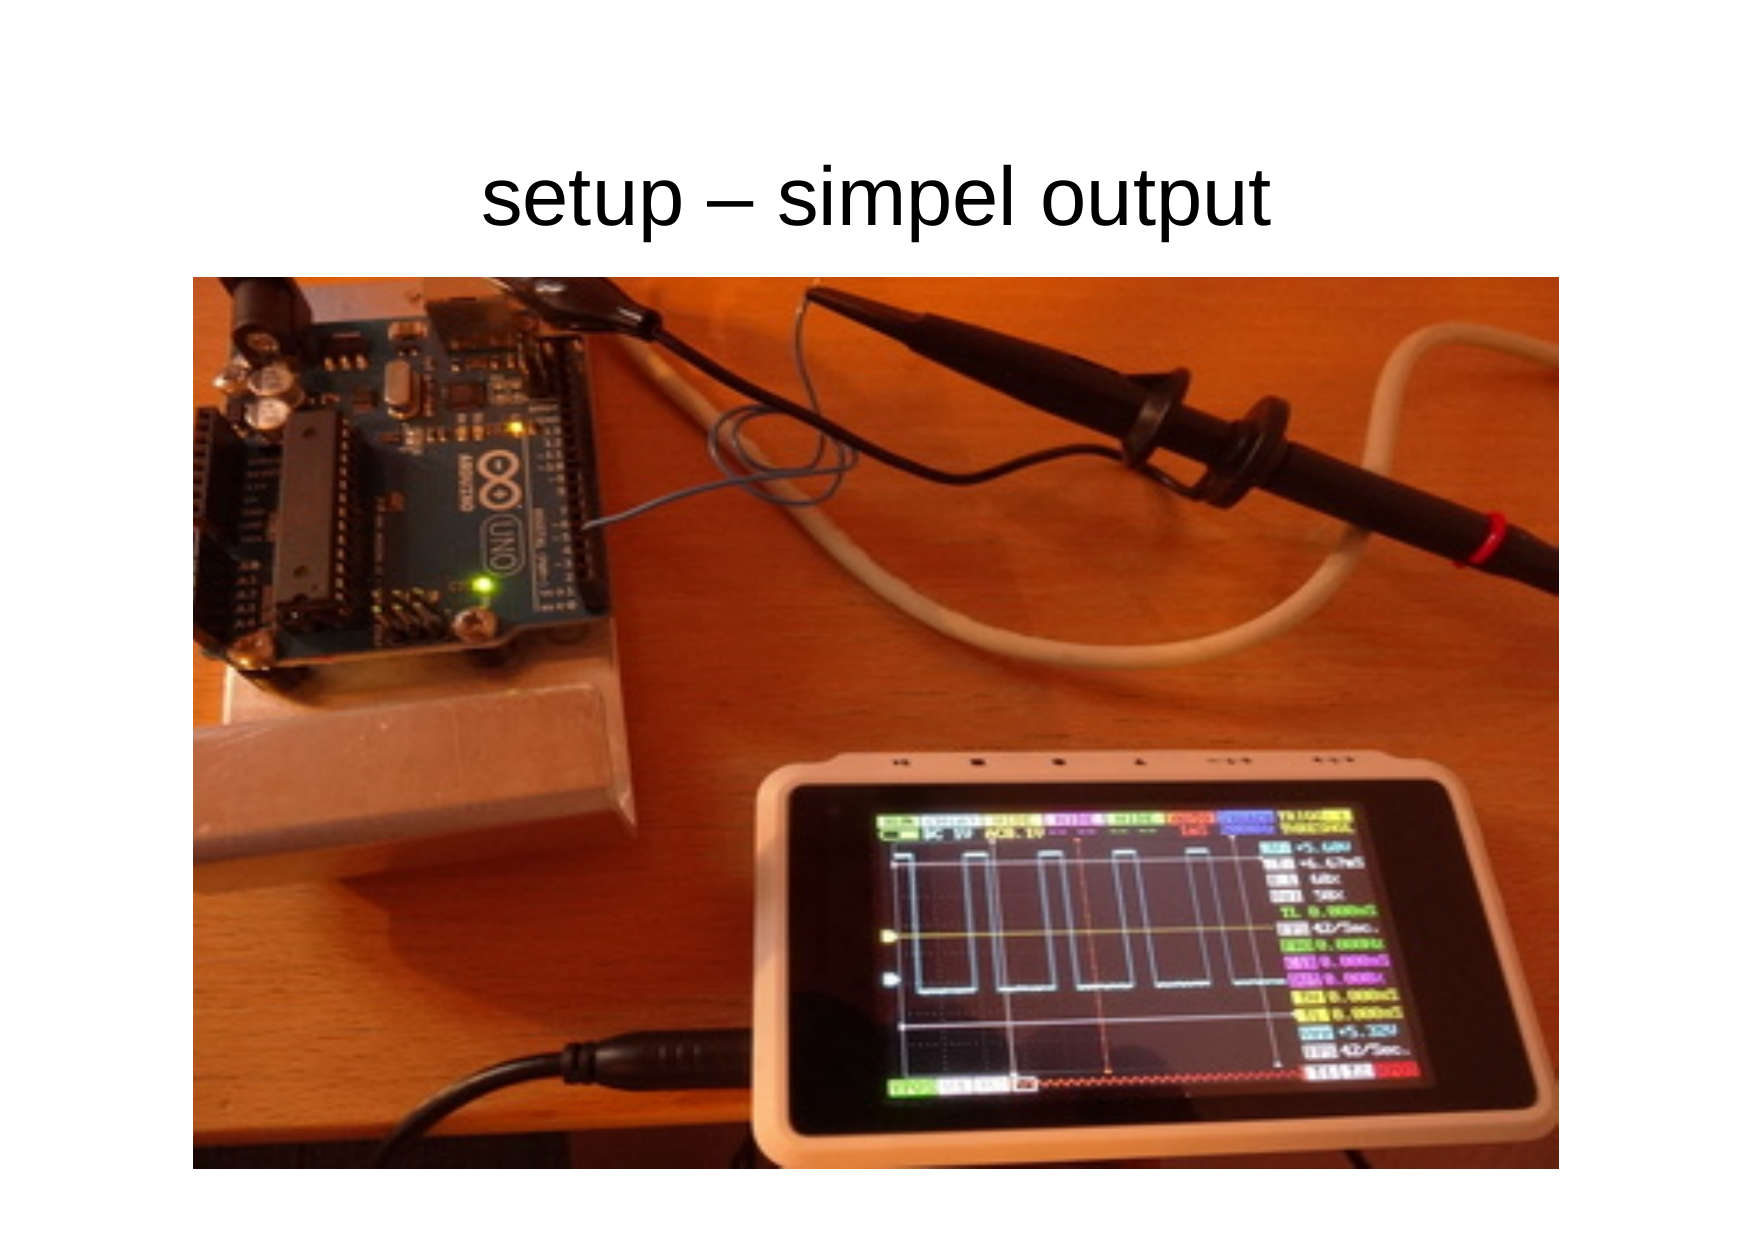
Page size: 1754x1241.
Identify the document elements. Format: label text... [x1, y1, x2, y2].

picture [193, 277, 1559, 1169]
title setup – simpel output [140, 103, 1614, 291]
